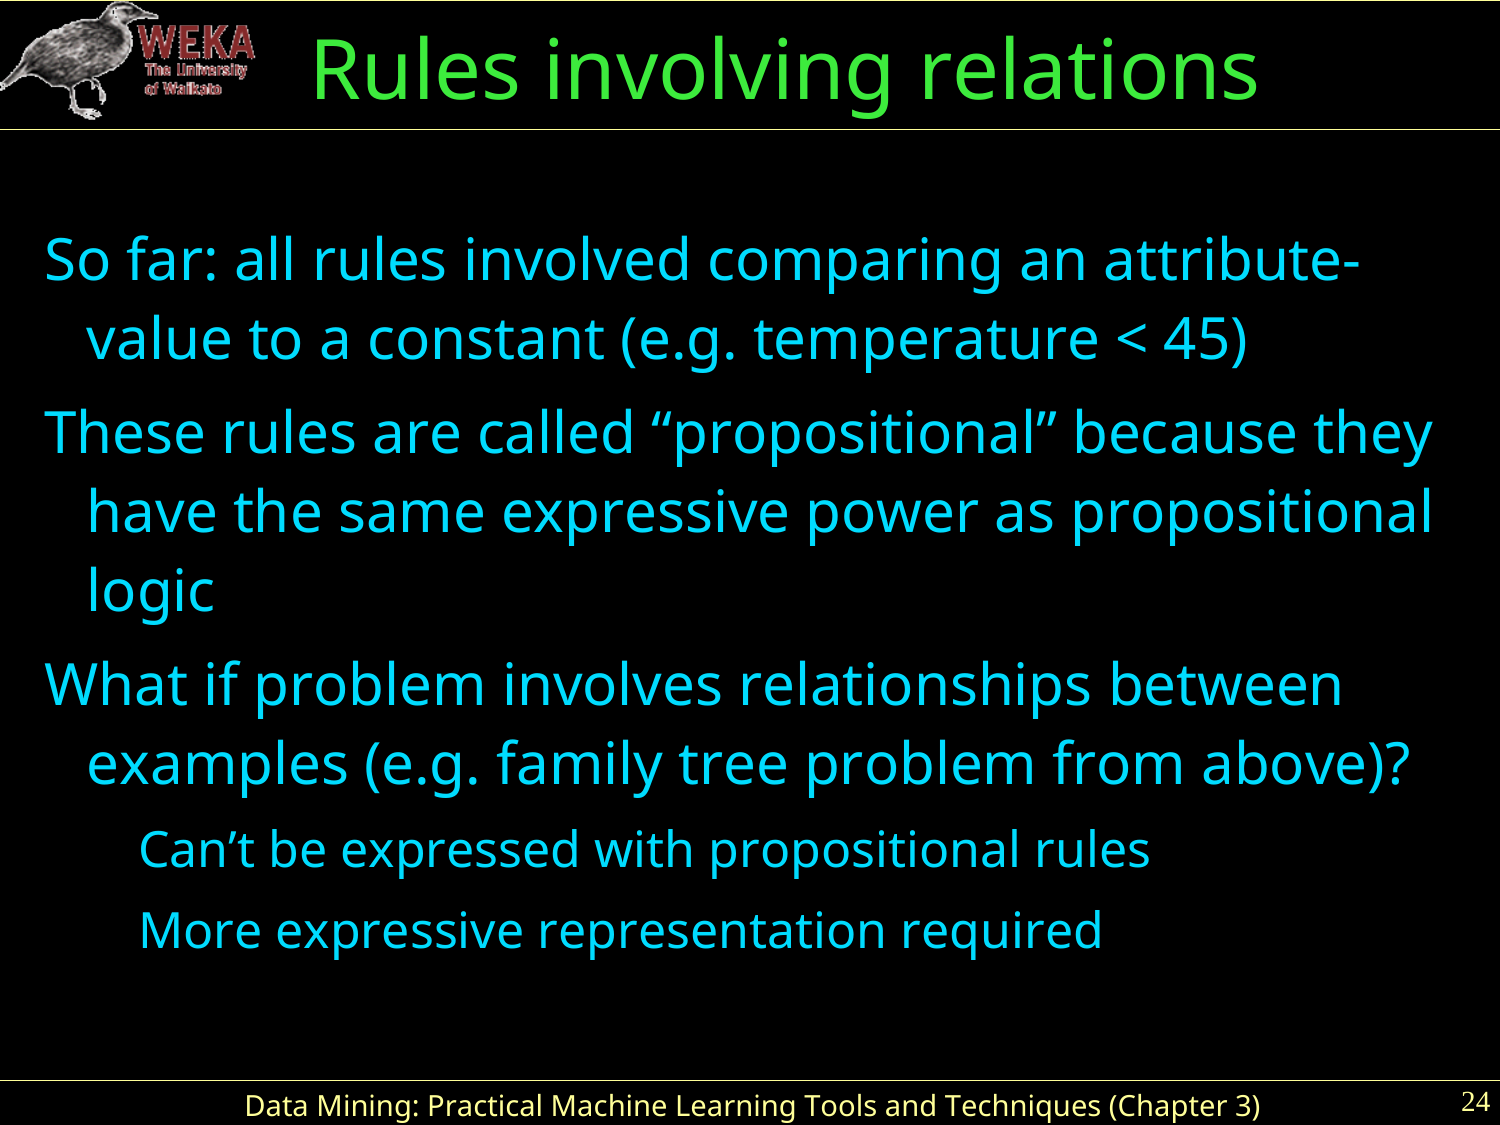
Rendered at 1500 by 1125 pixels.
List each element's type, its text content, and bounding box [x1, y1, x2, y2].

picture [0, 1, 266, 129]
text_box So far: all rules involved comparing an attribute-value to a constant (e.g. temperature < 45) These rules are called “propositional” because they have the same expressive power as propositional logic What if problem involves relationships between examples (e.g. family tree problem from above)? Can’t be expressed with propositional rules More expressive representation required [29, 210, 1477, 886]
title Rules involving relations [295, 0, 1500, 148]
